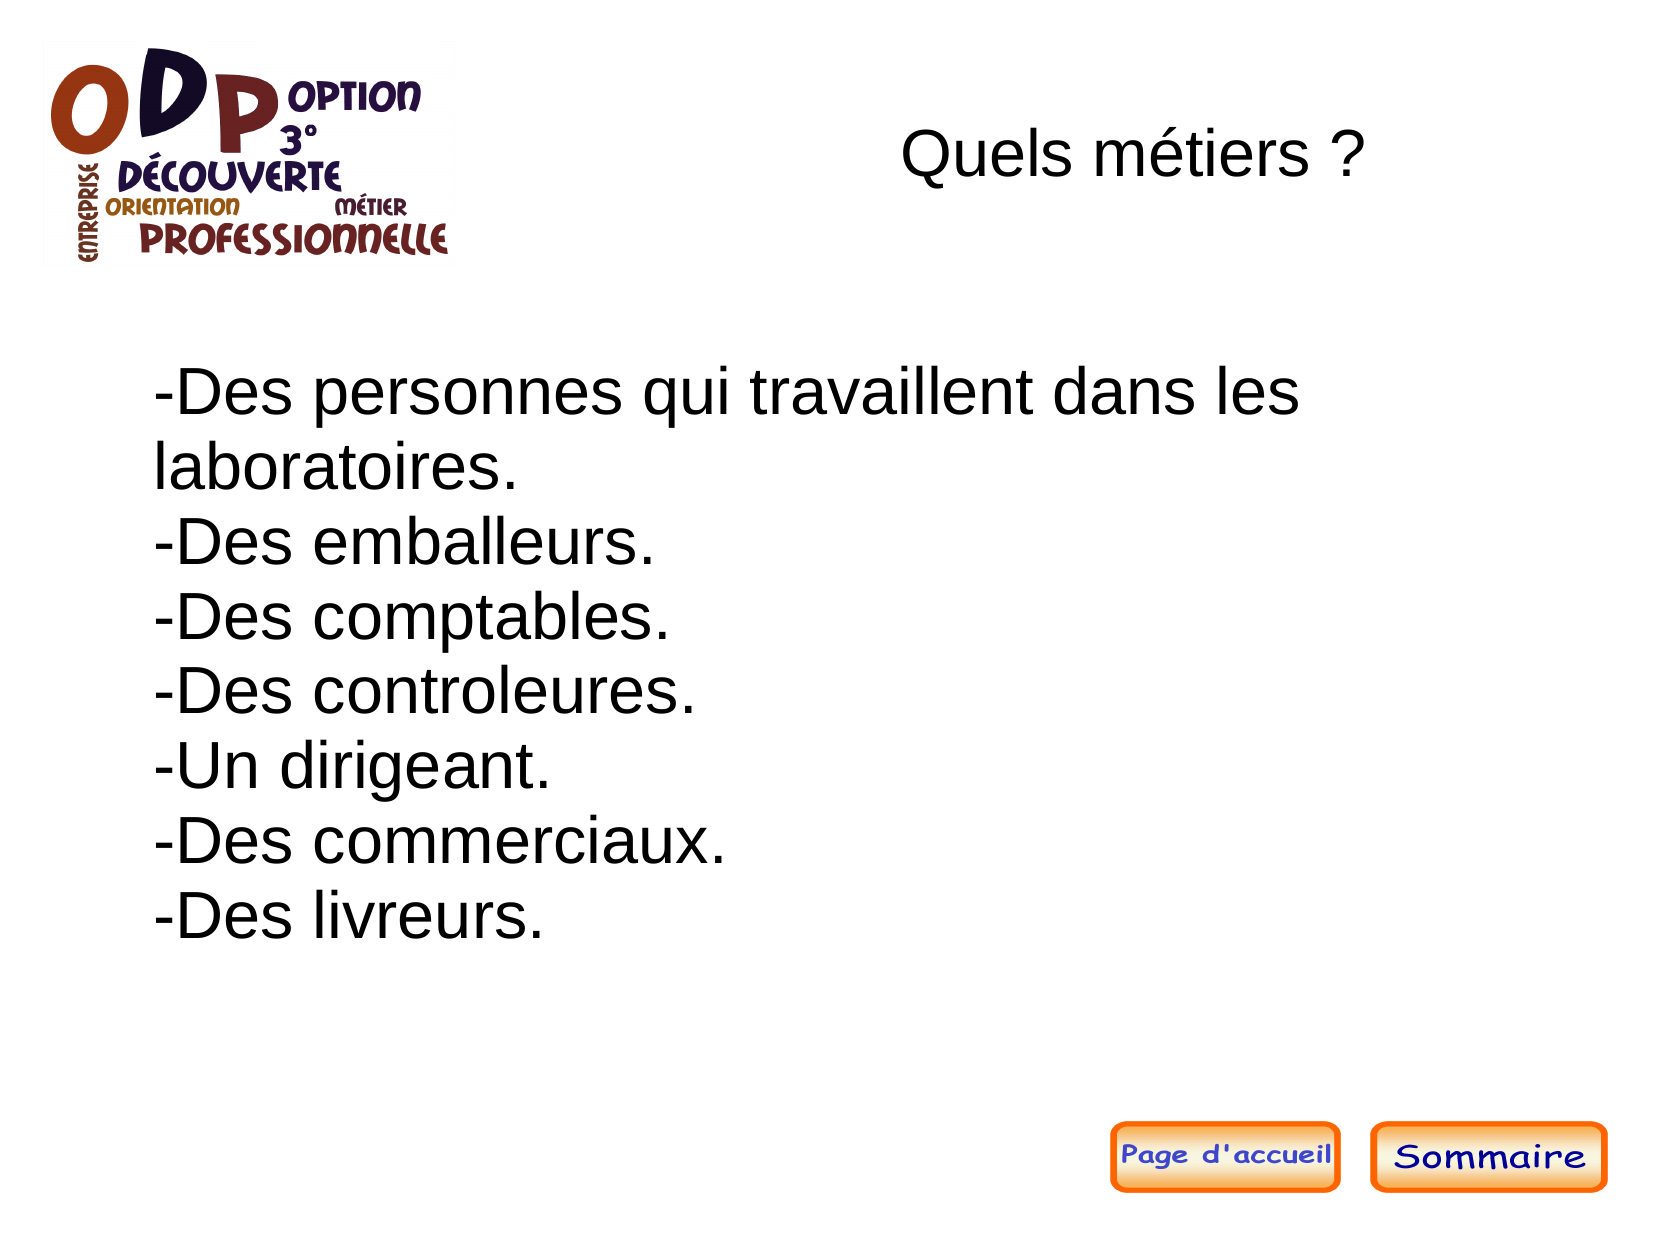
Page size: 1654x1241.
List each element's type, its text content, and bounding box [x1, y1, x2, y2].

picture [43, 41, 455, 266]
picture [1370, 1121, 1608, 1193]
title Quels métiers ? [637, 49, 1630, 257]
list -Des personnes qui travaillent dans les laboratoires. -Des emballeurs. -Des comptables. -Des controleures. -Un dirigeant. -Des commerciaux. -Des livreurs. [82, 354, 1571, 1109]
picture [1110, 1121, 1341, 1193]
